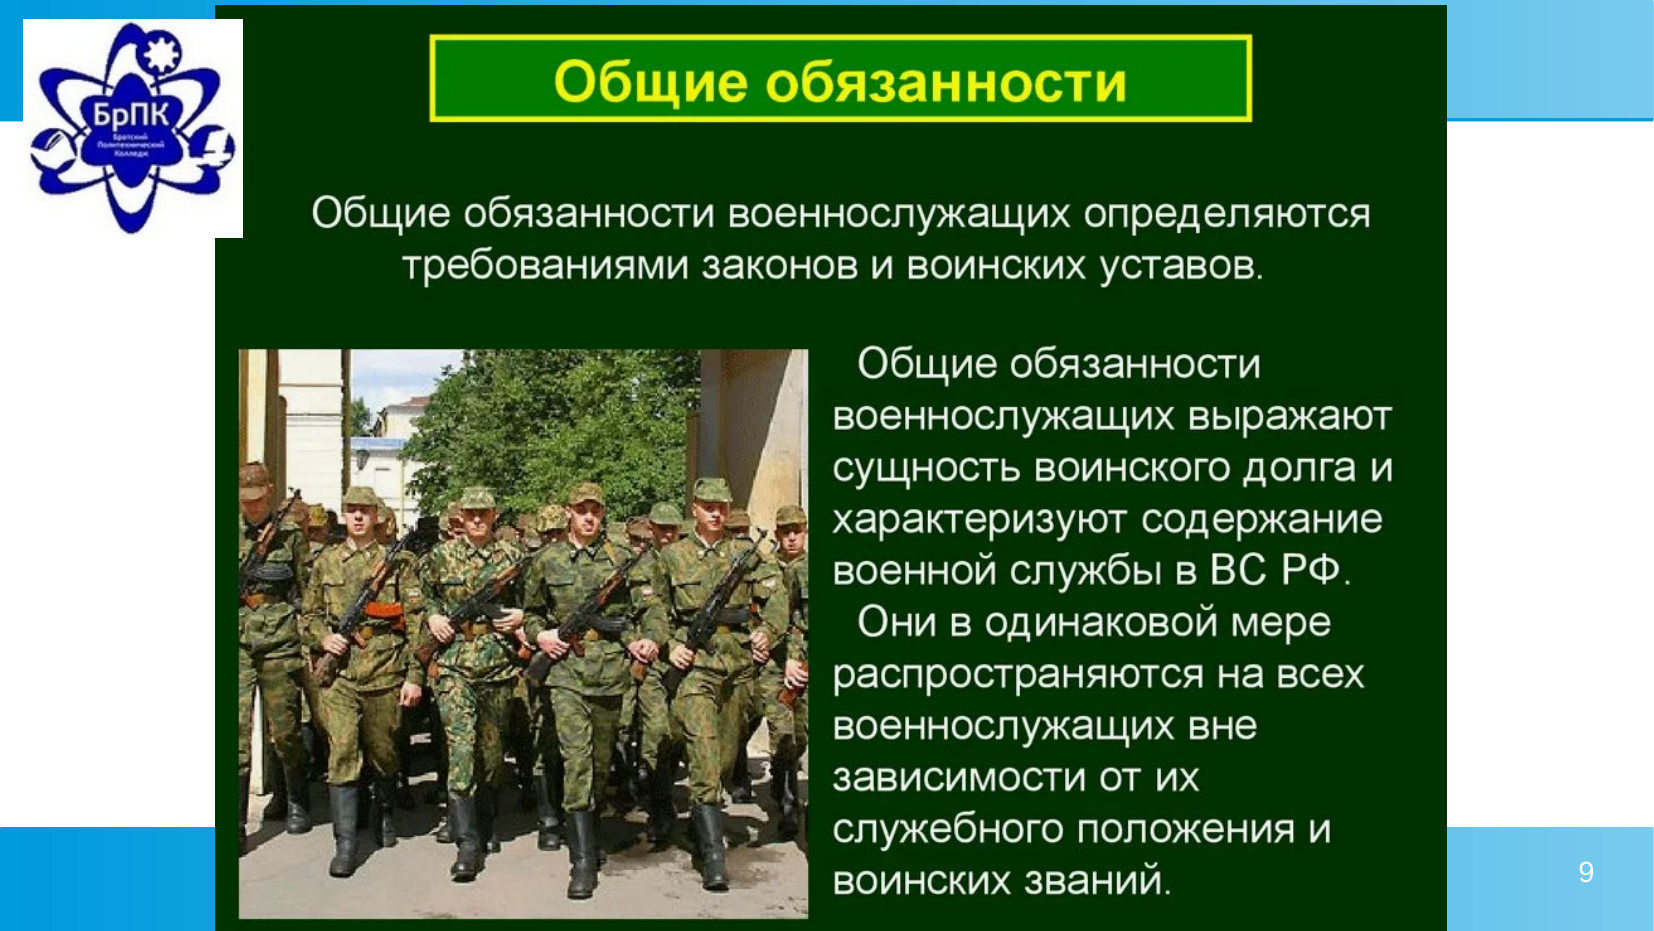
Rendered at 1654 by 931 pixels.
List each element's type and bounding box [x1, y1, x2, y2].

picture [23, 5, 1447, 931]
